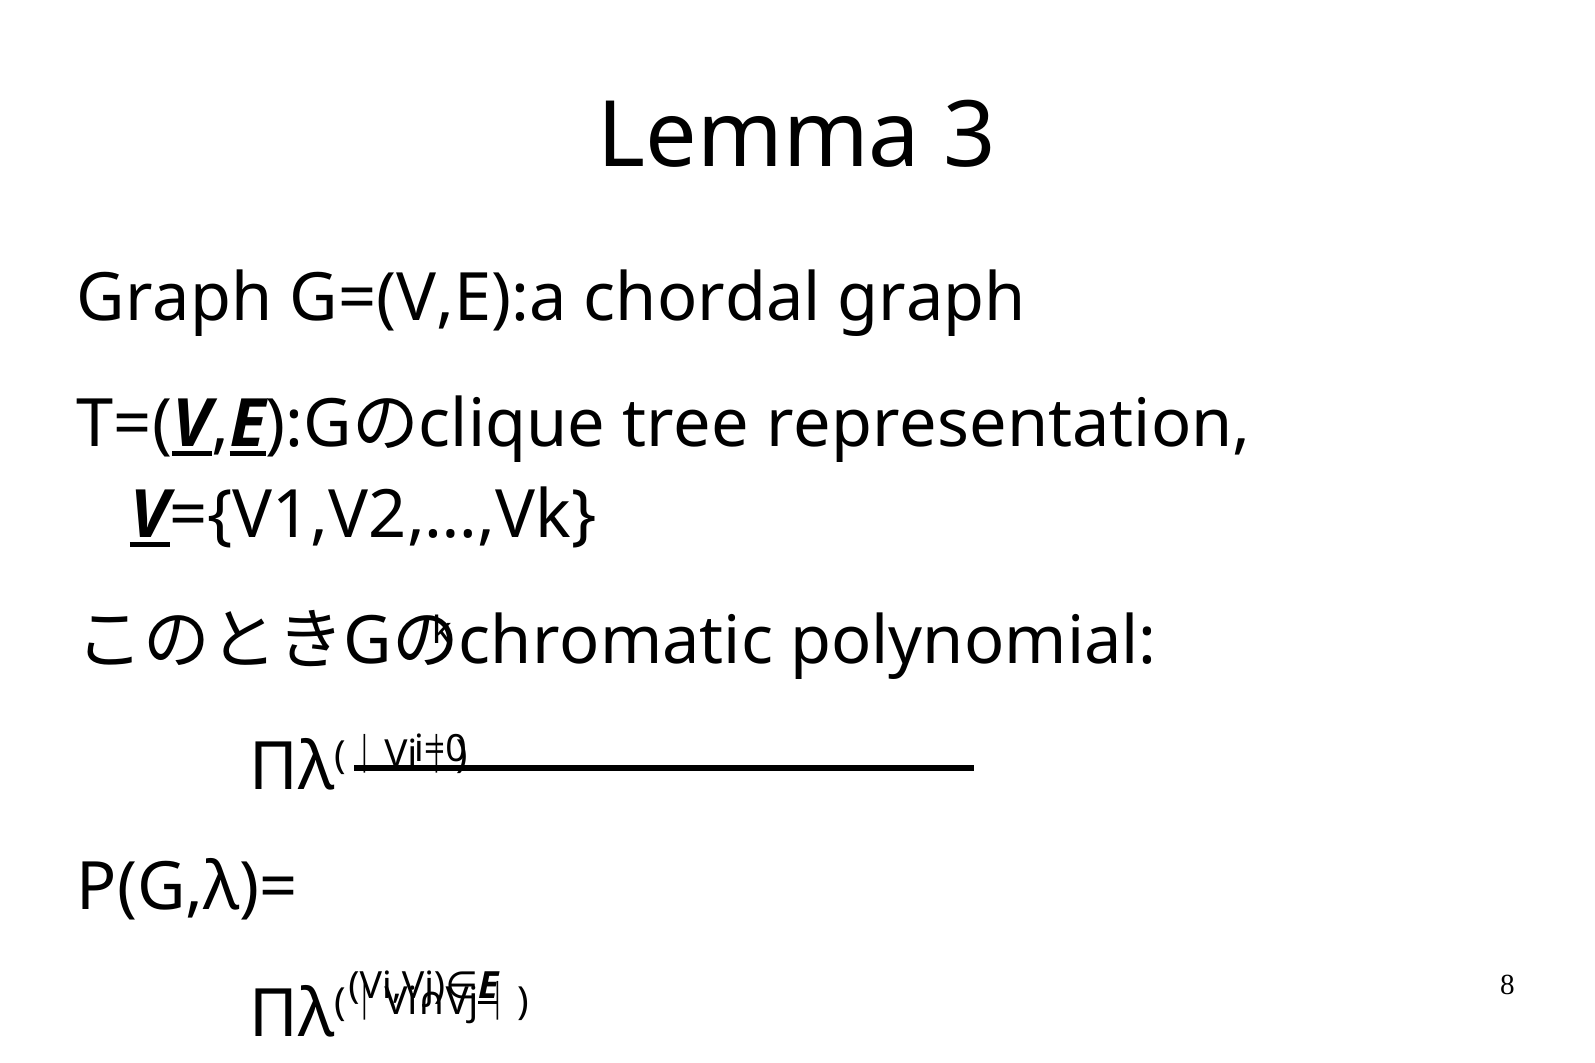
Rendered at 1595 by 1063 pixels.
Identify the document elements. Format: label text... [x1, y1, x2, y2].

text_box i=0 [414, 721, 520, 763]
text_box (Vi,Vj)∈E [348, 958, 556, 999]
text_box k [431, 603, 485, 645]
list Graph G=(V,E):a chordal graph T=(V,E):Gのclique tree representation, V={V1,V2,…,Vk} このときGのchromatic polynomial: Пλ(｜Vi｜) P(G,λ)= Пλ(｜Vi∩Vj｜) [59, 248, 1536, 936]
title Lemma 3 [79, 42, 1515, 220]
